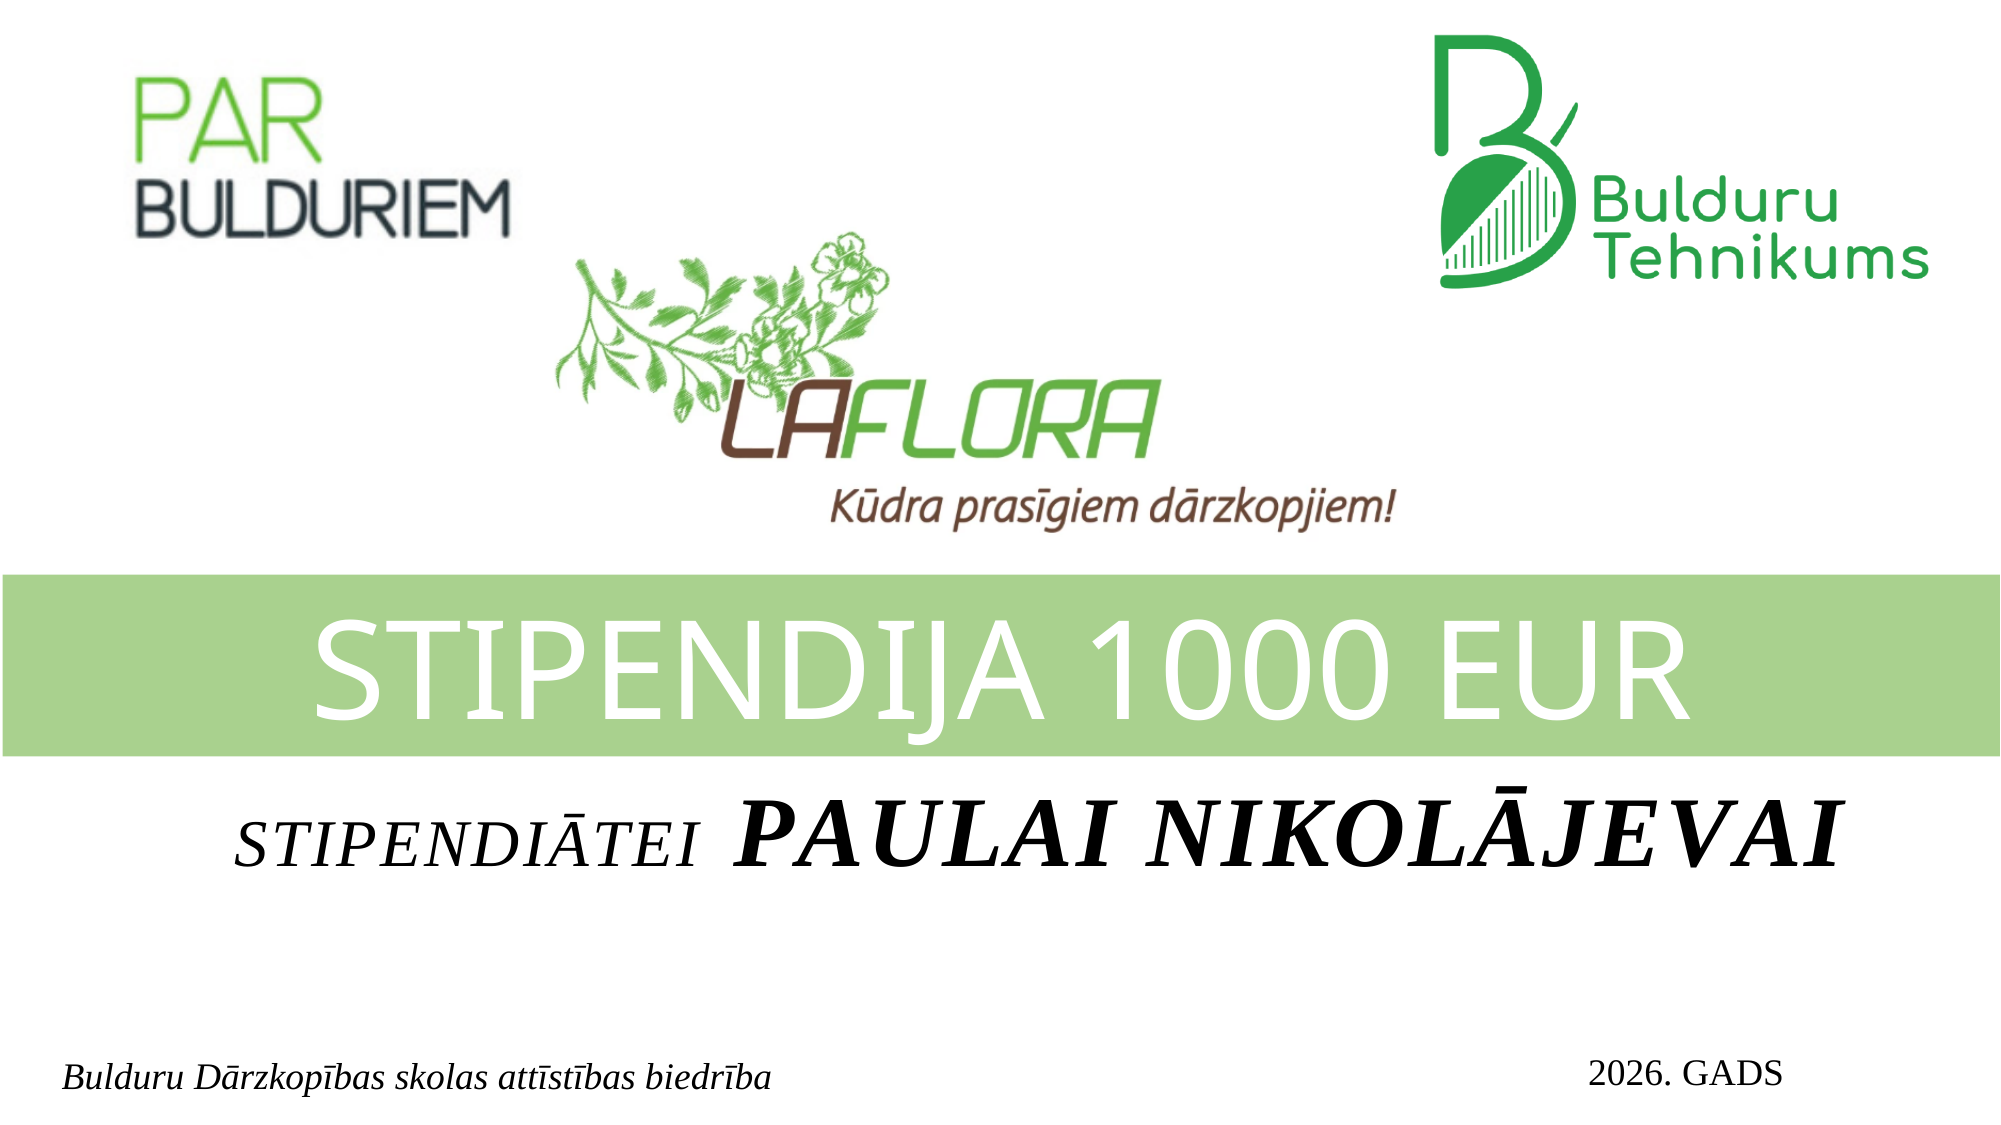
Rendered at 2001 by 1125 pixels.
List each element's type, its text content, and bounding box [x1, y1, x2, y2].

text_box Bulduru Dārzkopības skolas attīstības biedrība [46, 1044, 819, 1106]
text_box 2026. GADS [1573, 1040, 1976, 1102]
picture [0, 0, 1421, 551]
text_box STIPENDIJA 1000 EUR [2, 574, 2000, 757]
picture [1426, 27, 1937, 318]
text_box STIPENDIĀTEI PAULAI NIKOLĀJEVAI [26, 758, 1937, 896]
